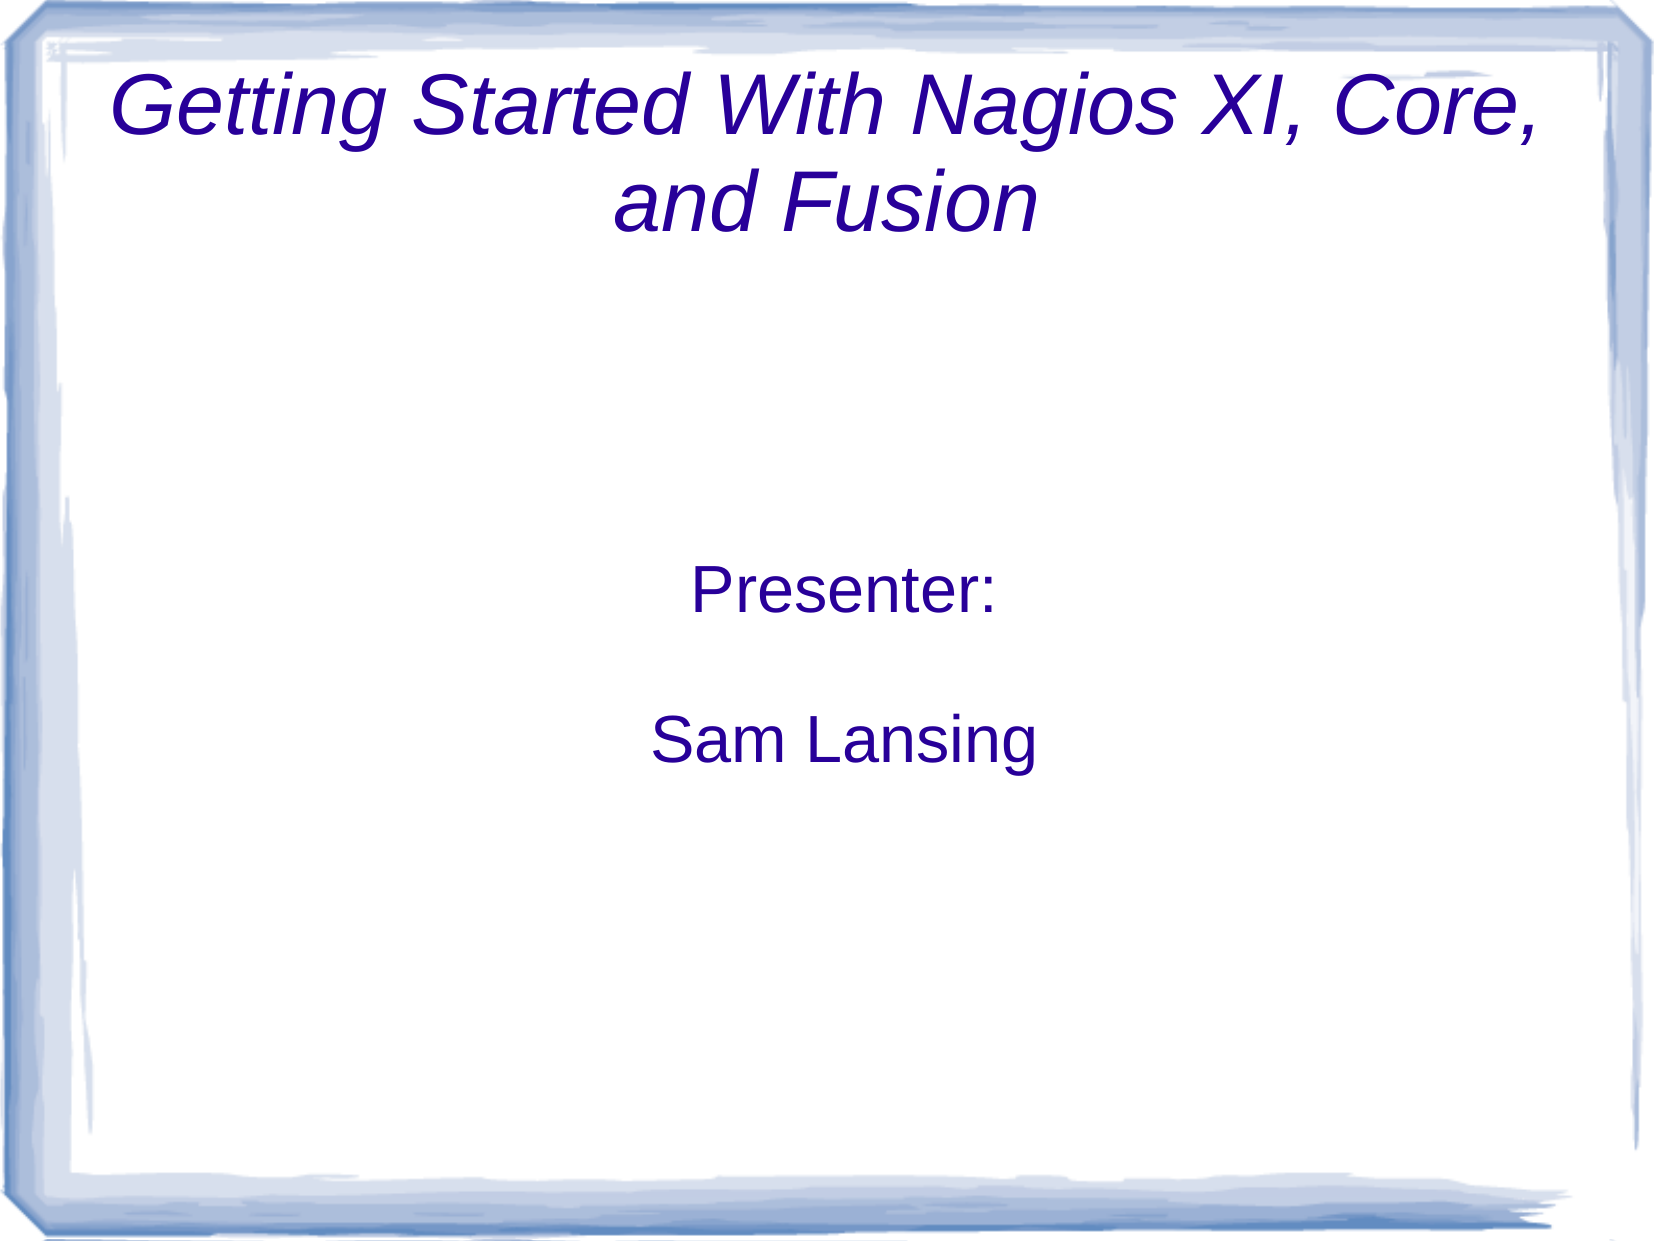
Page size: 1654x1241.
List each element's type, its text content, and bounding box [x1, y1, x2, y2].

subtitle Presenter: Sam Lansing [118, 324, 1571, 1004]
title Getting Started With Nagios XI, Core, and Fusion [82, 49, 1571, 257]
picture [0, 0, 1654, 1241]
